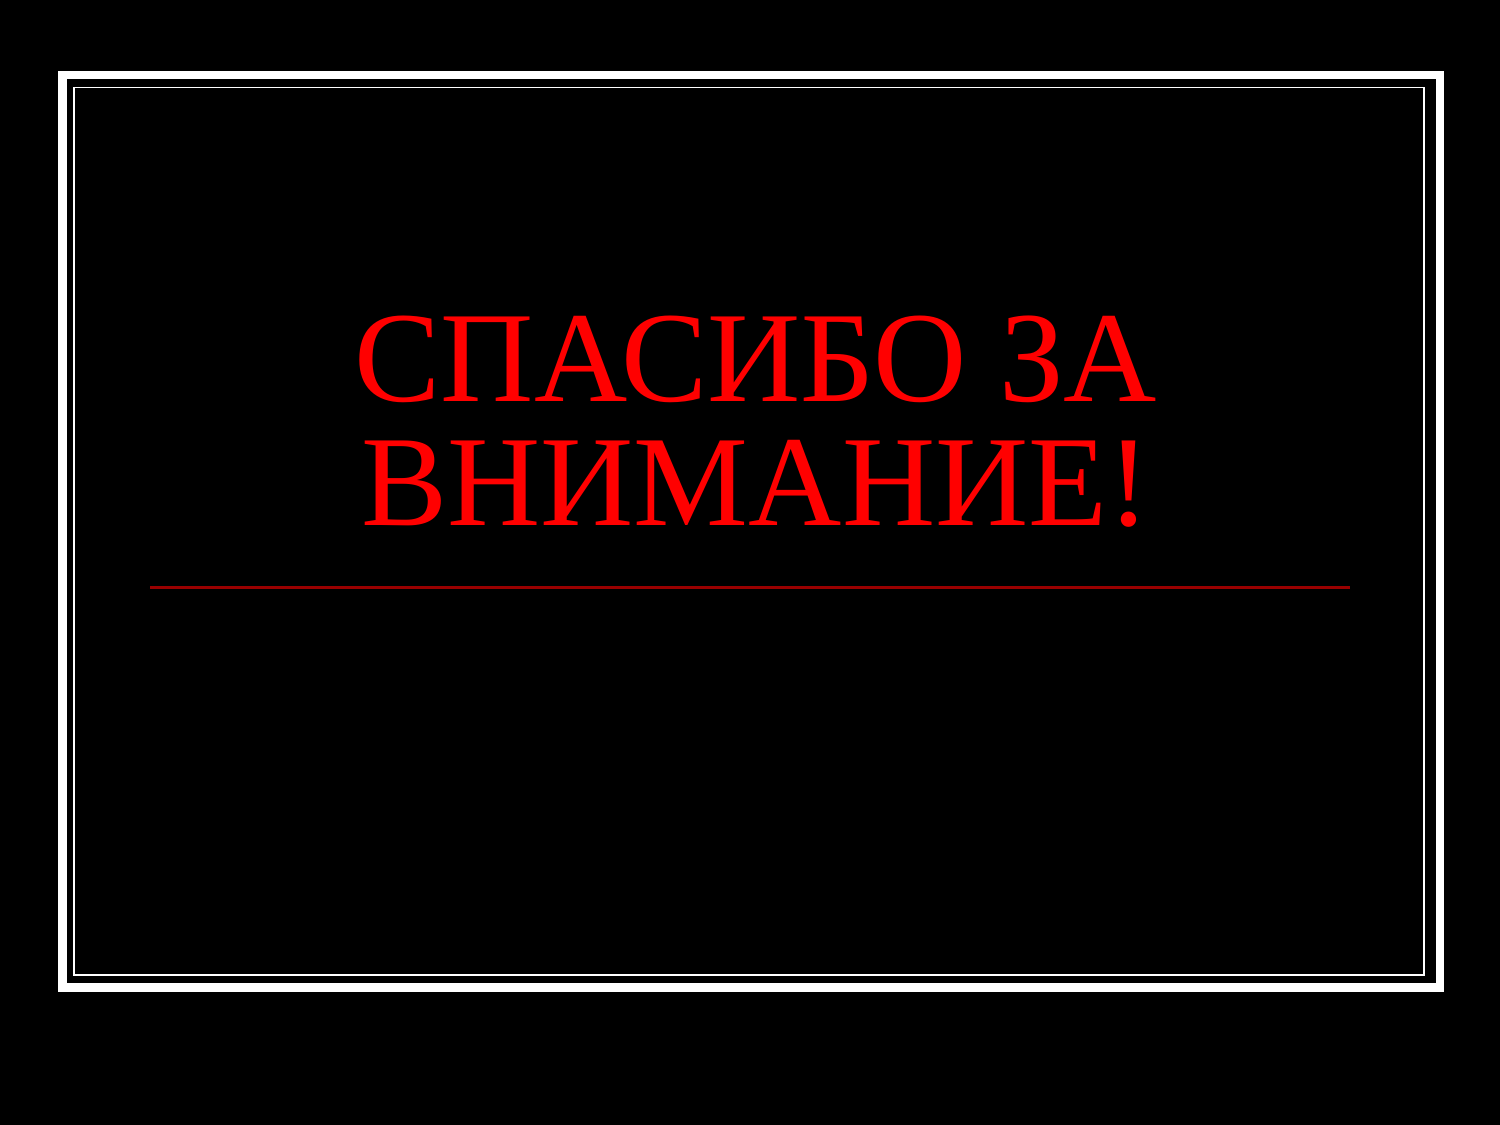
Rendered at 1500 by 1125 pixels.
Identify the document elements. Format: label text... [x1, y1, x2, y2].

title СПАСИБО ЗА ВНИМАНИЕ! [200, 137, 1313, 558]
